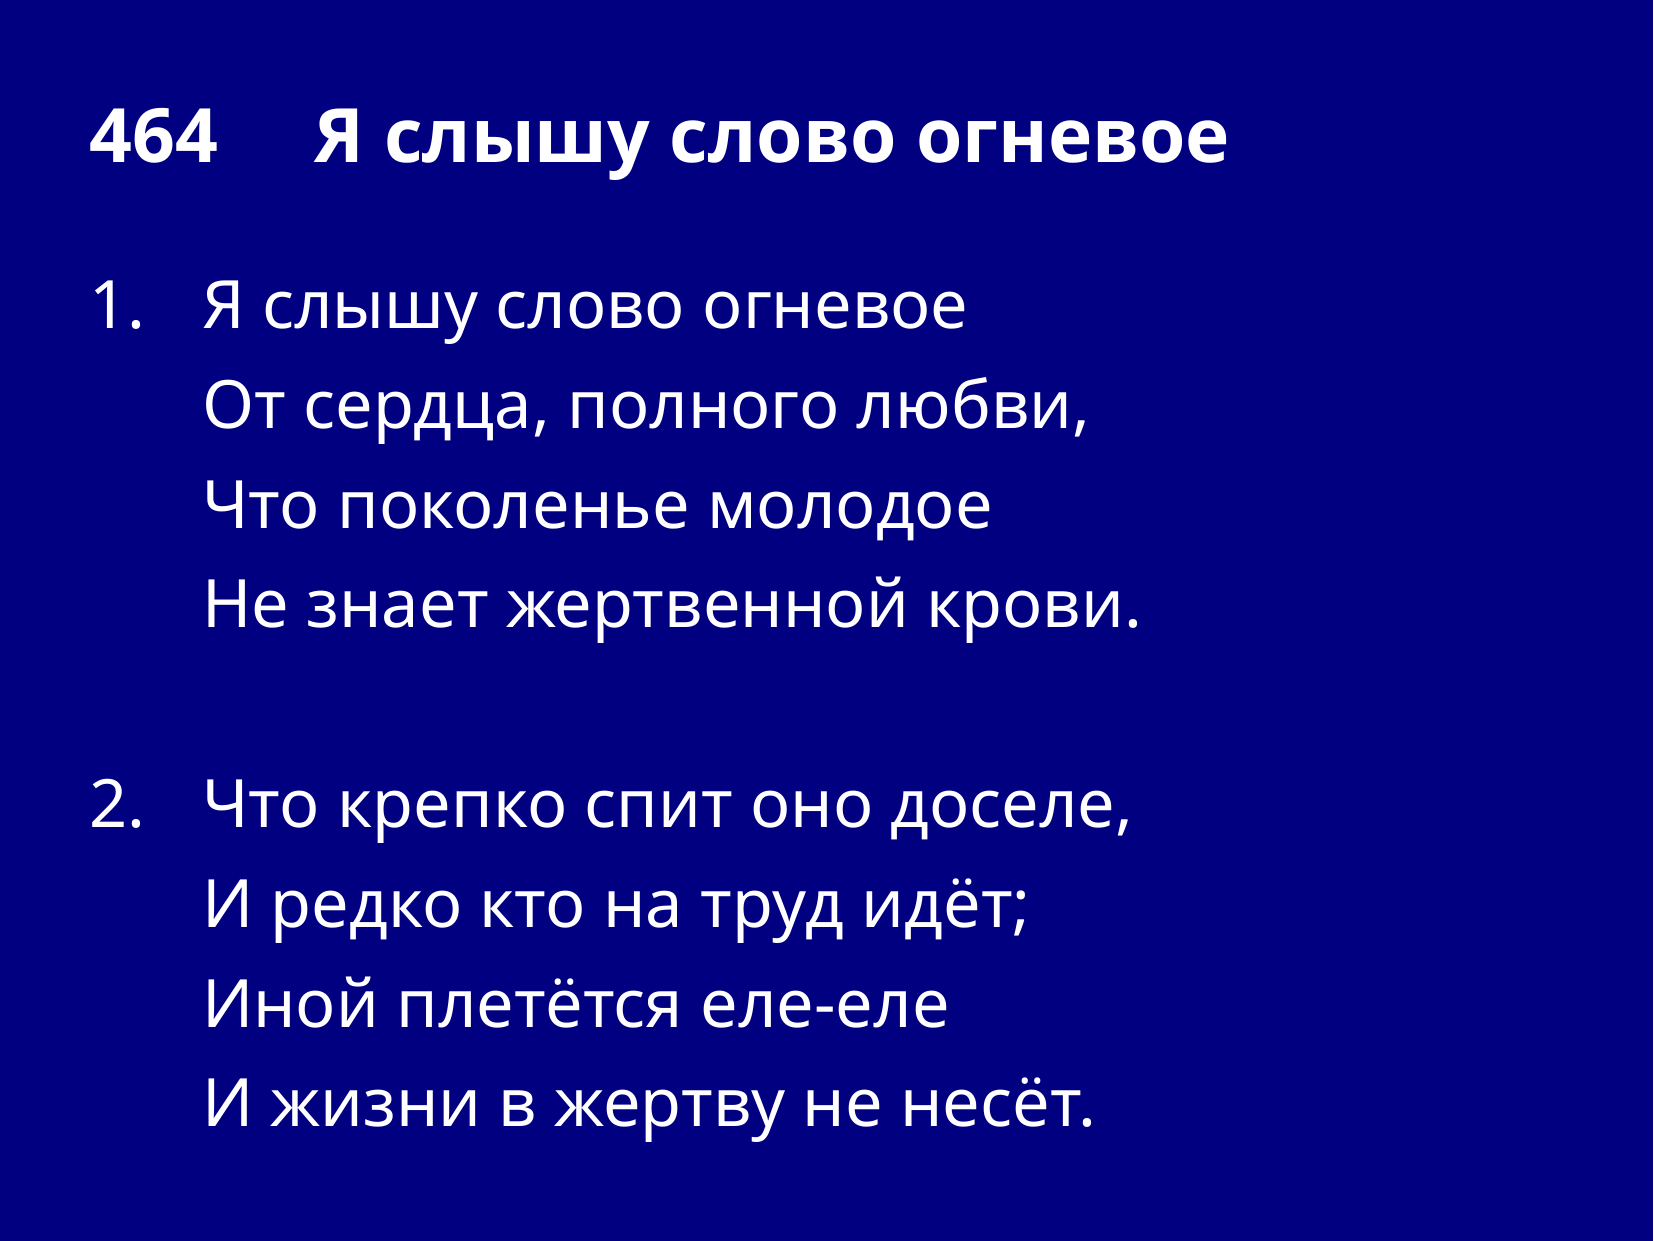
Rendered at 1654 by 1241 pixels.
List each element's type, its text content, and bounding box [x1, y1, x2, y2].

text_box 464 Я слышу слово огневое [75, 75, 1576, 188]
text_box 1. Я слышу слово огневое От сердца, полного любви, Что поколенье молодое Не знает жертвенной крови. 2. Что крепко спит оно доселе, И редко кто на труд идёт; Иной плетётся еле-еле И жизни в жертву не несёт. [75, 188, 1576, 1163]
